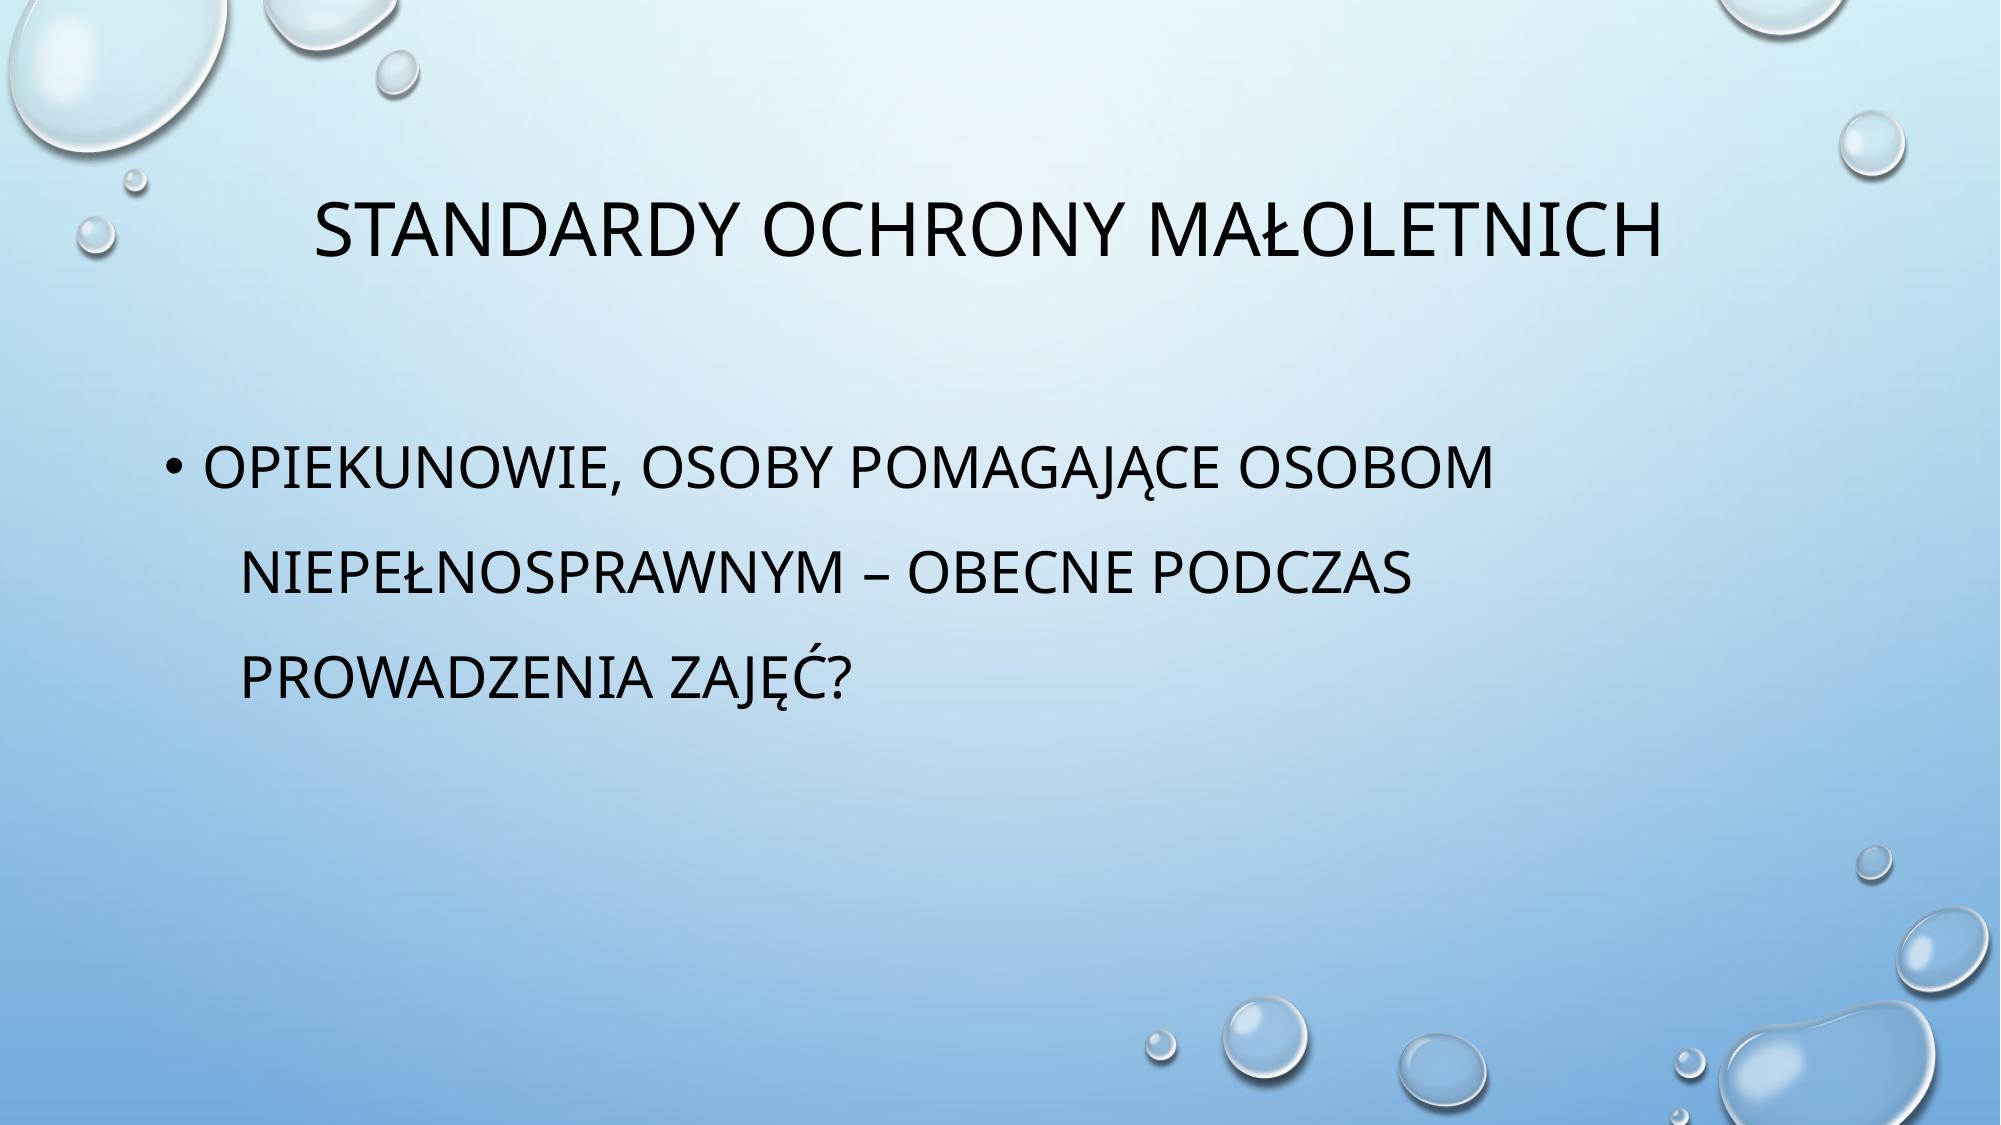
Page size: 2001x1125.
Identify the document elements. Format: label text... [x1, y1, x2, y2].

list Opiekunowie, osoby pomagające osobom niepełnosprawnym – obecne podczas prowadzenia zajęć? [149, 388, 1850, 950]
title Standardy ochrony małoletnich [149, 101, 1851, 364]
